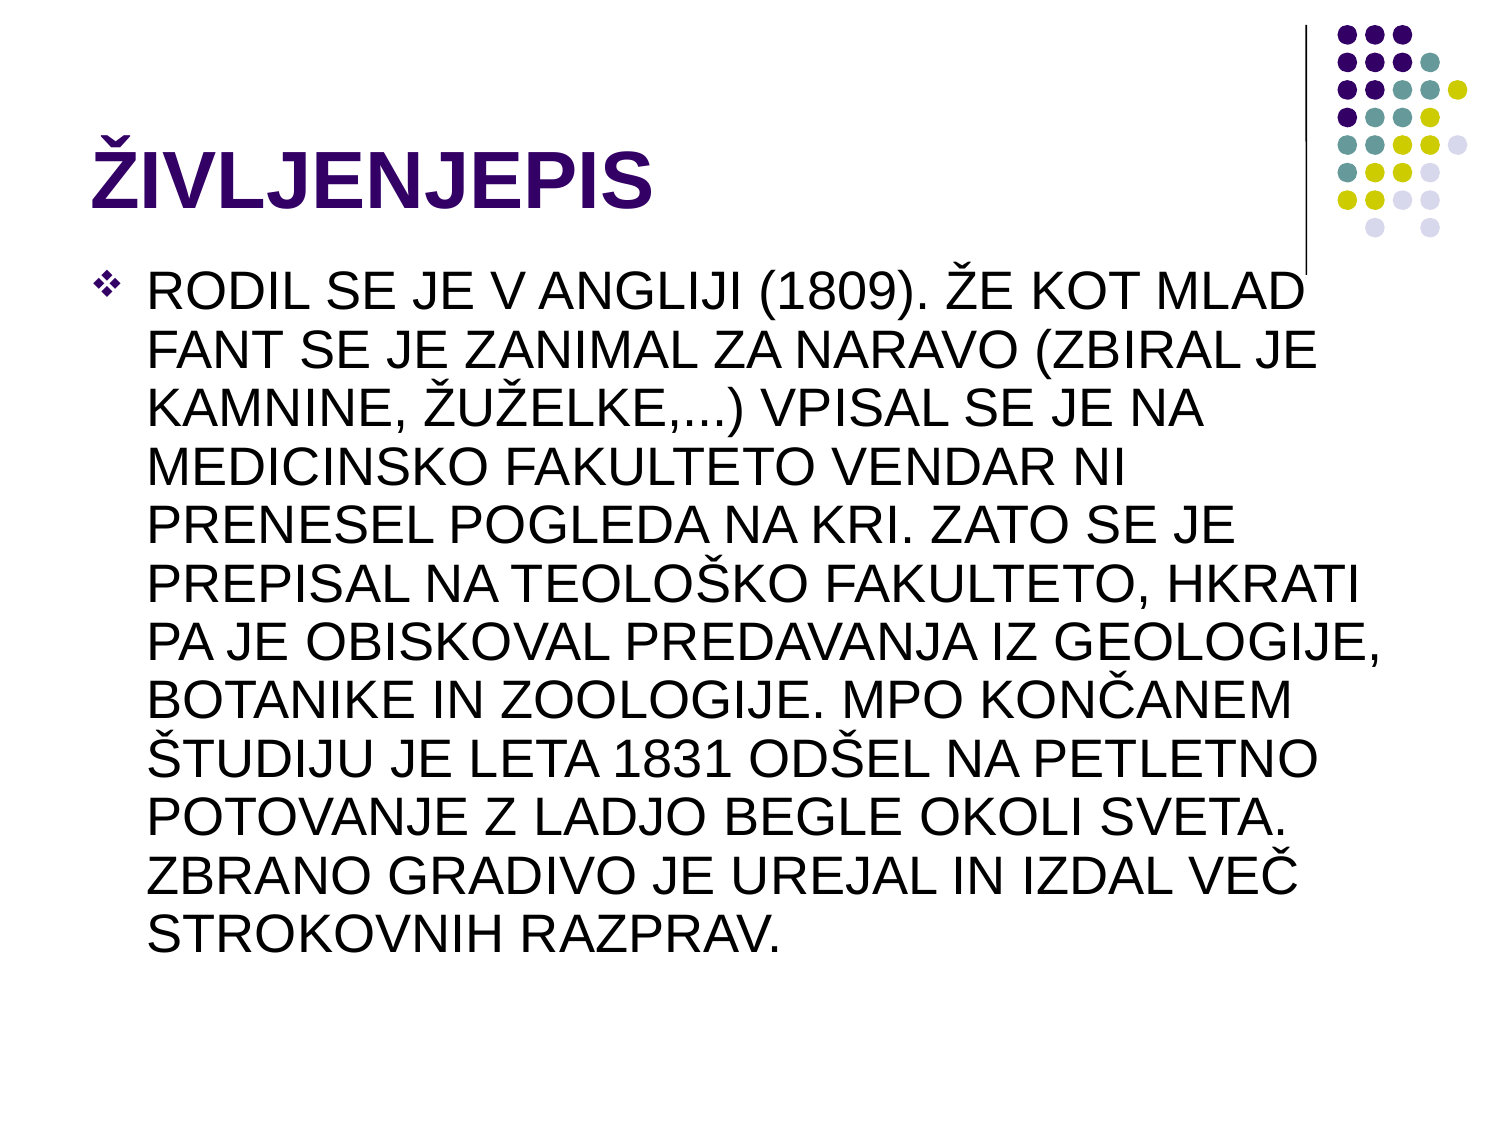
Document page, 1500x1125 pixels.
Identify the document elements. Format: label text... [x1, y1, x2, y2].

title ŽIVLJENJEPIS [75, 20, 1313, 233]
list RODIL SE JE V ANGLIJI (1809). ŽE KOT MLAD FANT SE JE ZANIMAL ZA NARAVO (ZBIRAL JE KAMNINE, ŽUŽELKE,...) VPISAL SE JE NA MEDICINSKO FAKULTETO VENDAR NI PRENESEL POGLEDA NA KRI. ZATO SE JE PREPISAL NA TEOLOŠKO FAKULTETO, HKRATI PA JE OBISKOVAL PREDAVANJA IZ GEOLOGIJE, BOTANIKE IN ZOOLOGIJE. MPO KONČANEM ŠTUDIJU JE LETA 1831 ODŠEL NA PETLETNO POTOVANJE Z LADJO BEGLE OKOLI SVETA. ZBRANO GRADIVO JE UREJAL IN IZDAL VEČ STROKOVNIH RAZPRAV. [75, 255, 1425, 1006]
